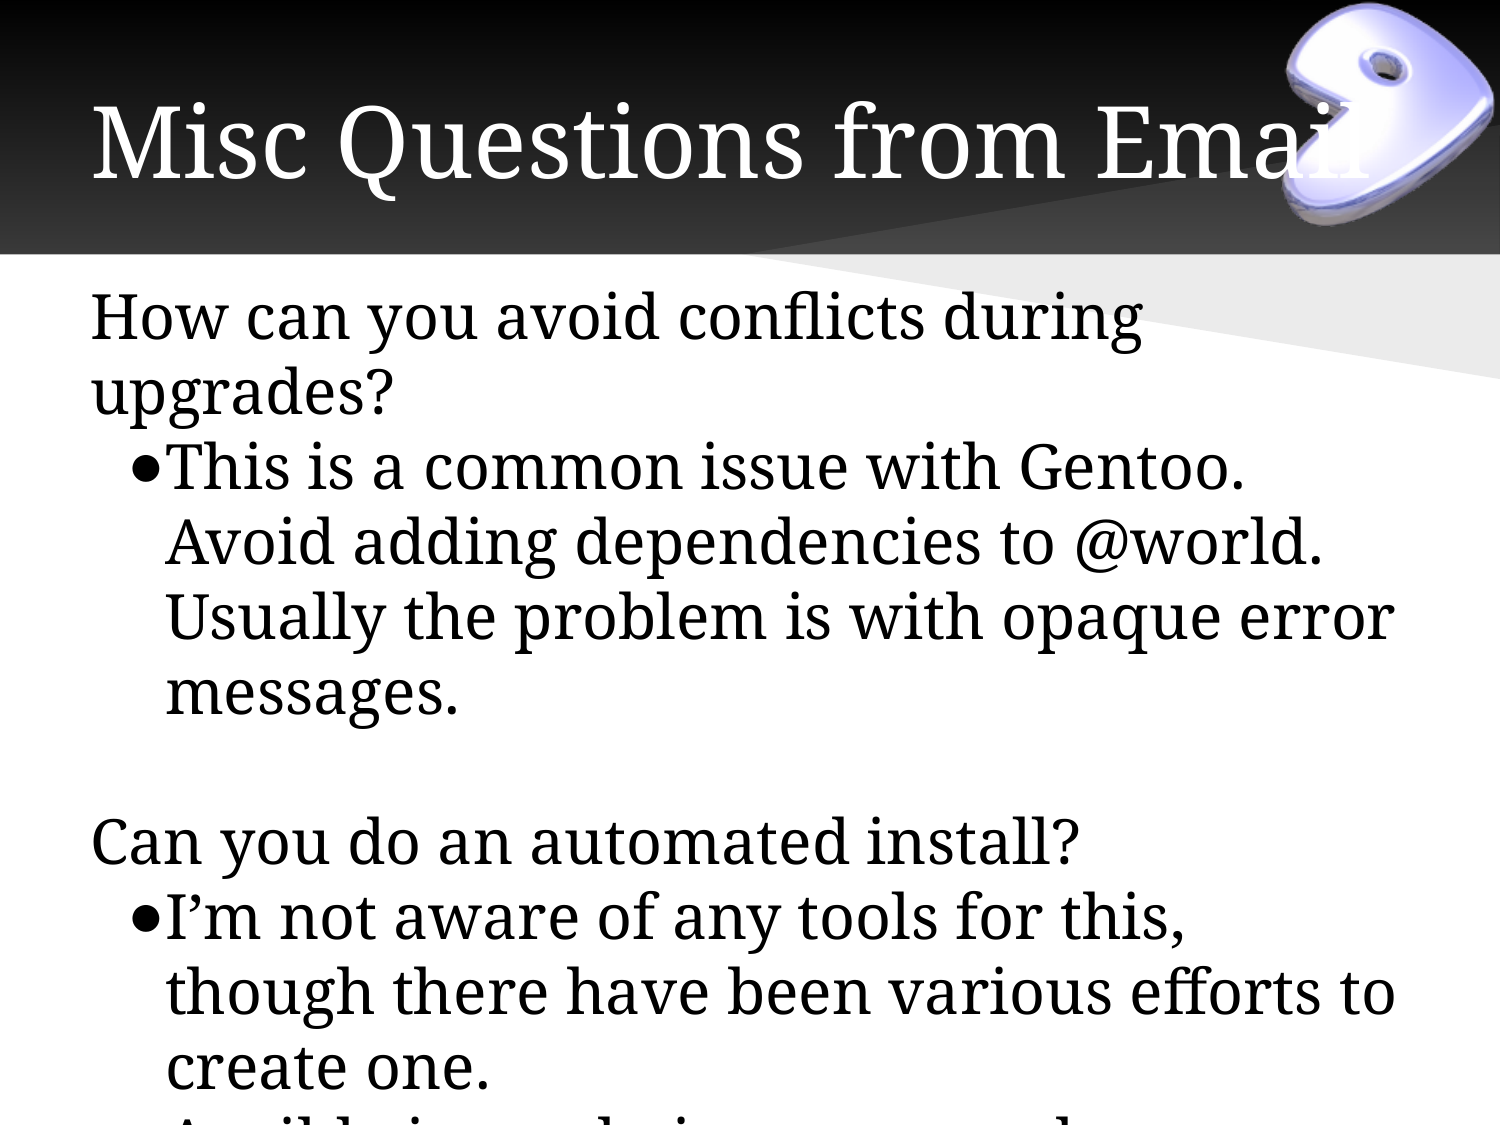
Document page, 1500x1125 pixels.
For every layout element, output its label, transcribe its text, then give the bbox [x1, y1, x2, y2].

picture [1271, 0, 1500, 233]
list How can you avoid conflicts during upgrades? This is a common issue with Gentoo. Avoid adding dependencies to @world. Usually the problem is with opaque error messages. Can you do an automated install? I’m not aware of any tools for this, though there have been various efforts to create one. Ansible is an obvious approach. [75, 262, 1425, 1078]
title Misc Questions from Email [75, 45, 1425, 233]
